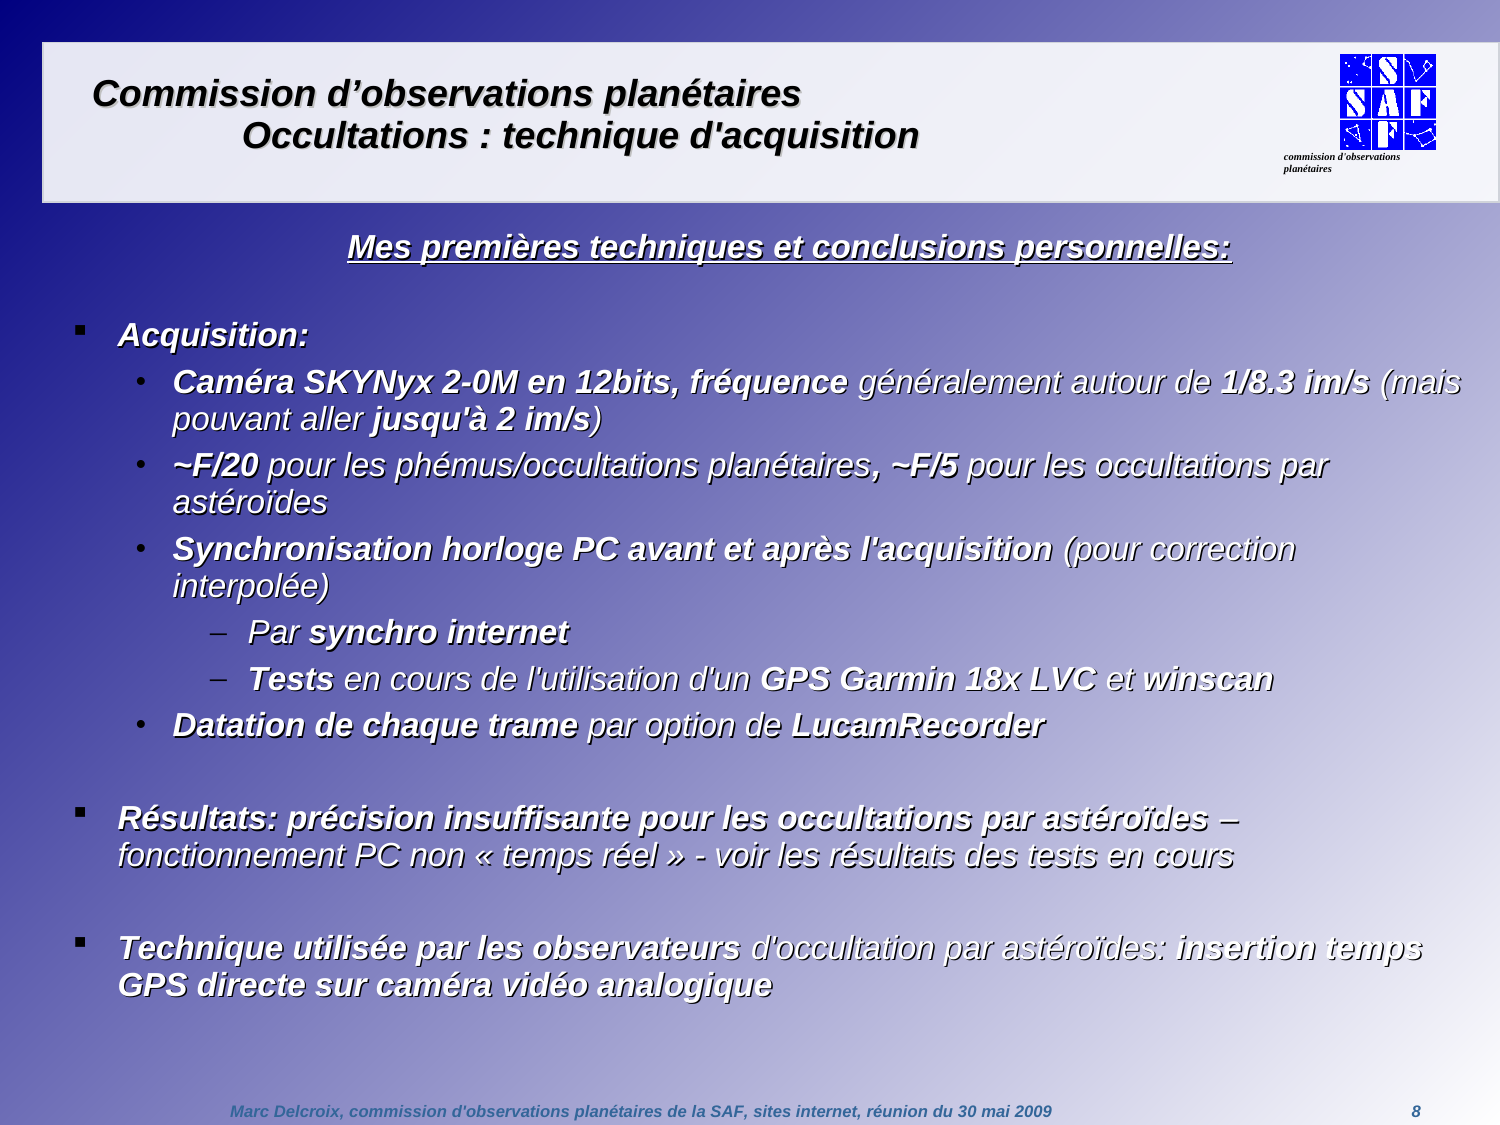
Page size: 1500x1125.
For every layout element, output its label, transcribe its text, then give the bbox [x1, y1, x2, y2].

picture [1340, 54, 1436, 150]
text_box Mes premières techniques et conclusions personnelles: Acquisition: Caméra SKYNyx 2-0M en 12bits, fréquence généralement autour de 1/8.3 im/s (mais pouvant aller jusqu'à 2 im/s) ~F/20 pour les phémus/occultations planétaires, ~F/5 pour les occultations par astéroïdes Synchronisation horloge PC avant et après l'acquisition (pour correction interpolée) Par synchro internet Tests en cours de l'utilisation d'un GPS Garmin 18x LVC et winscan Datation de chaque trame par option de LucamRecorder Résultats: précision insuffisante pour les occultations par astéroïdes – fonctionnement PC non « temps réel » - voir les résultats des tests en cours Technique utilisée par les observateurs d'occultation par astéroïdes: insertion temps GPS directe sur caméra vidéo analogique [0, 177, 1477, 1093]
text_box Commission d’observations planétaires Occultations : technique d'acquisition [76, 54, 1313, 173]
